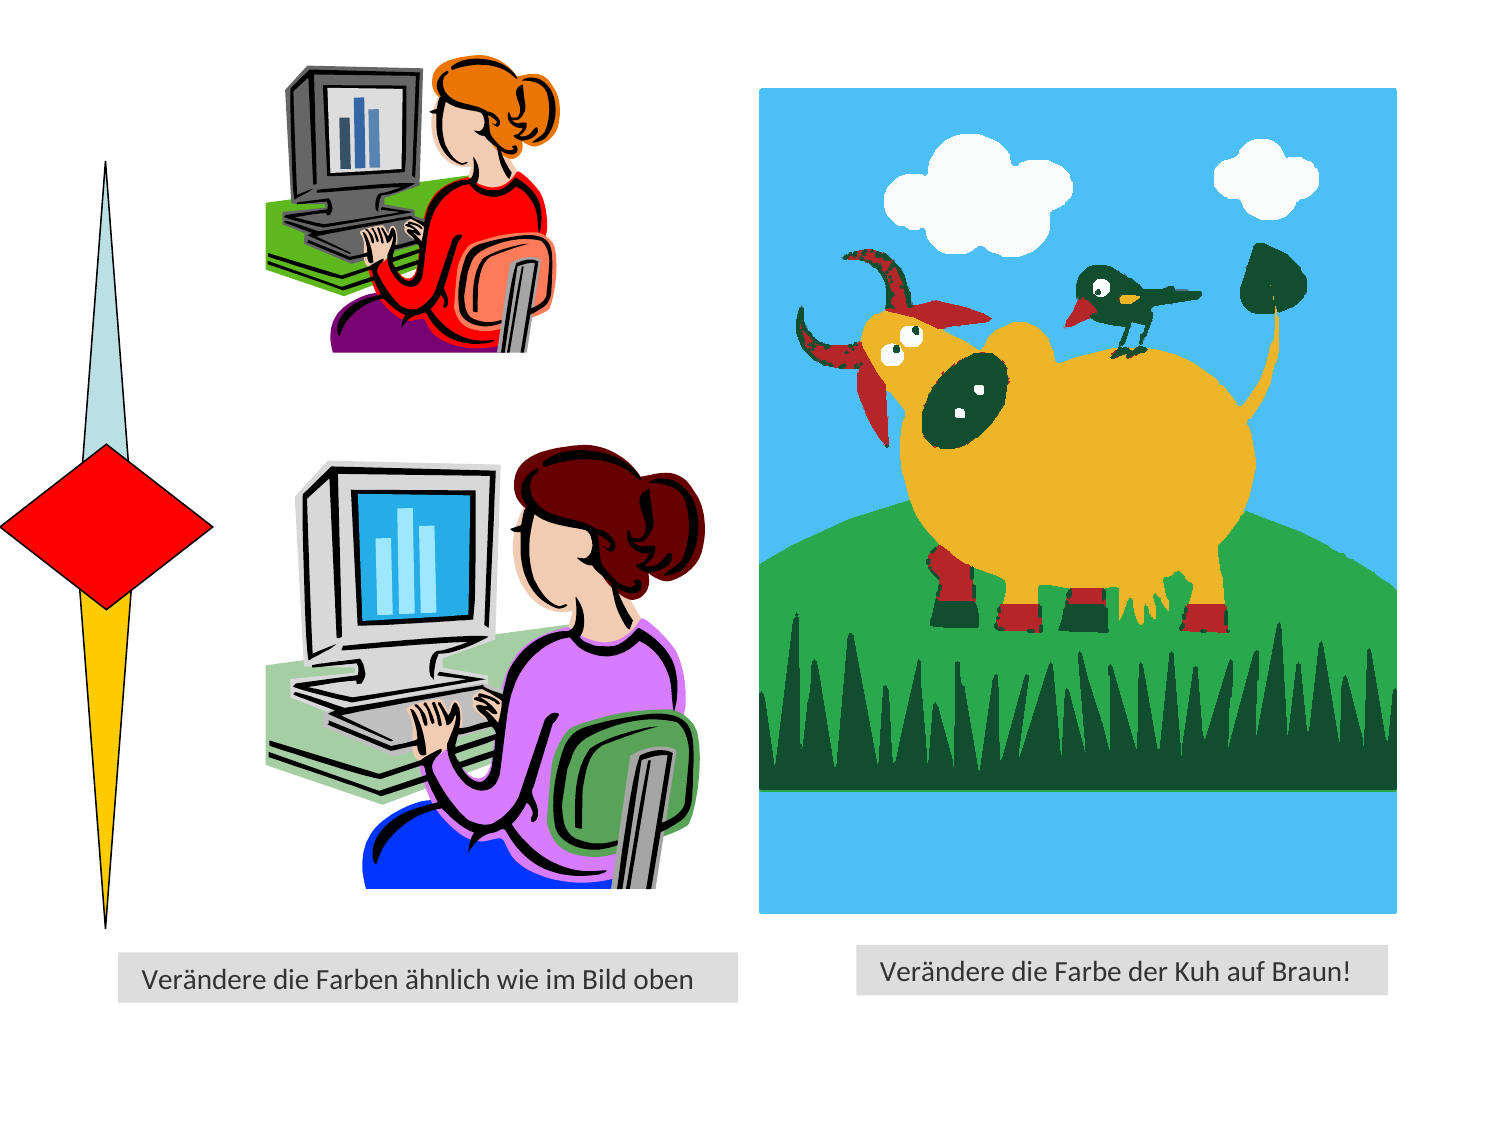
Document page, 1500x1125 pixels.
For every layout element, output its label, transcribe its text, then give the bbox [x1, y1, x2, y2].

text_box [265, 55, 561, 353]
text_box [265, 444, 706, 890]
text_box Verändere die Farbe der Kuh auf Braun! [856, 944, 1388, 996]
text_box Verändere die Farben ähnlich wie im Bild oben [118, 952, 739, 1003]
text_box [759, 88, 1397, 914]
